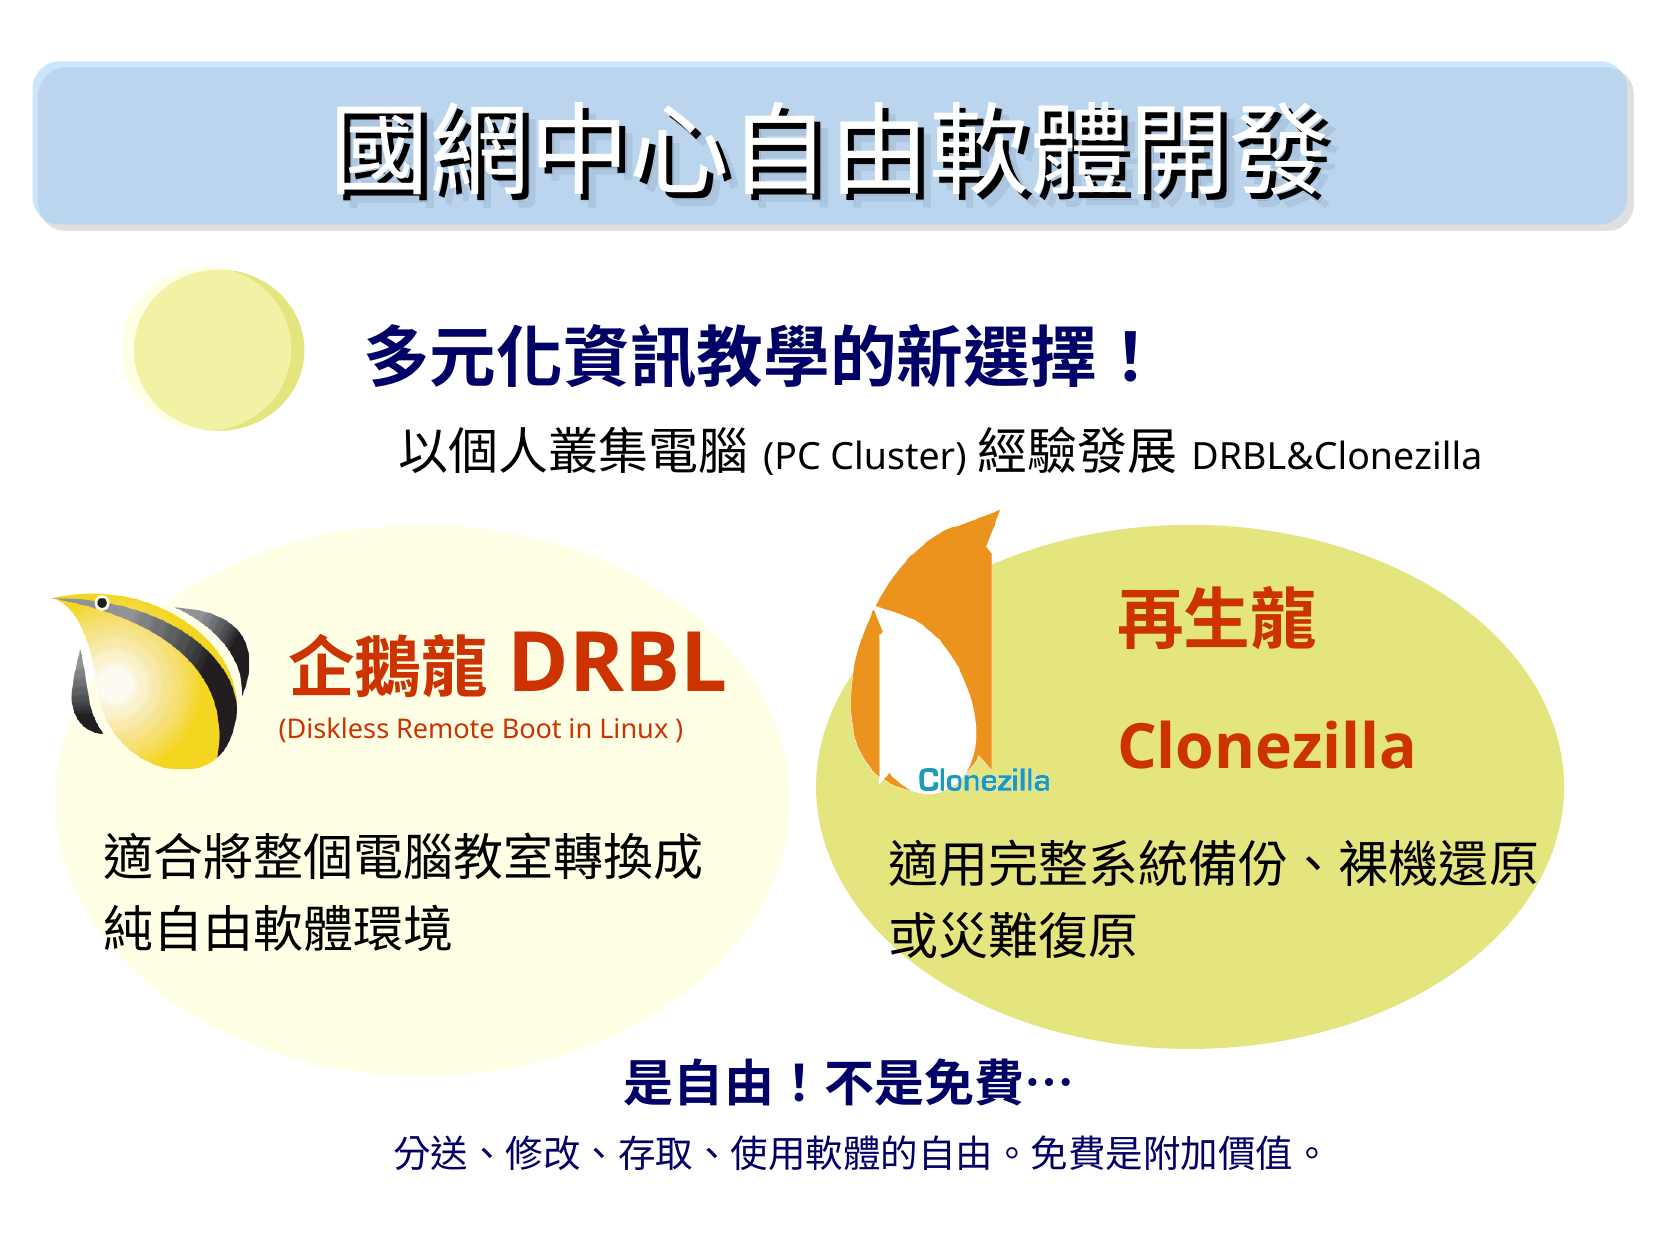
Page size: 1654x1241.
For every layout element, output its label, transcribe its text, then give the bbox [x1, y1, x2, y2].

text_box 國網中心自由軟體開發 [32, 61, 1628, 225]
text_box 以個人叢集電腦(PC Cluster)經驗發展DRBL&Clonezilla [383, 403, 1498, 492]
text_box 分送、修改、存取、使用軟體的自由。免費是附加價值。 [378, 1116, 1346, 1186]
text_box [121, 267, 305, 431]
text_box 適合將整個電腦教室轉換成純自由軟體環境 [88, 809, 768, 1020]
text_box [55, 665, 790, 915]
text_box (Diskless Remote Boot in Linux ) [263, 702, 752, 755]
text_box [200, 1020, 645, 1076]
text_box [205, 524, 667, 702]
text_box 是自由！不是免費… [609, 1035, 1089, 1116]
text_box 多元化資訊教學的新選擇！ [348, 296, 1180, 409]
text_box 適用完整系統備份、裸機還原或災難復原 [873, 816, 1583, 963]
text_box [913, 963, 1468, 1049]
text_box 企鵝龍DRBL [273, 594, 743, 702]
text_box [816, 524, 1565, 926]
chart [41, 578, 266, 780]
text_box 再生龍 Clonezilla [1102, 558, 1433, 795]
chart [818, 498, 1066, 808]
